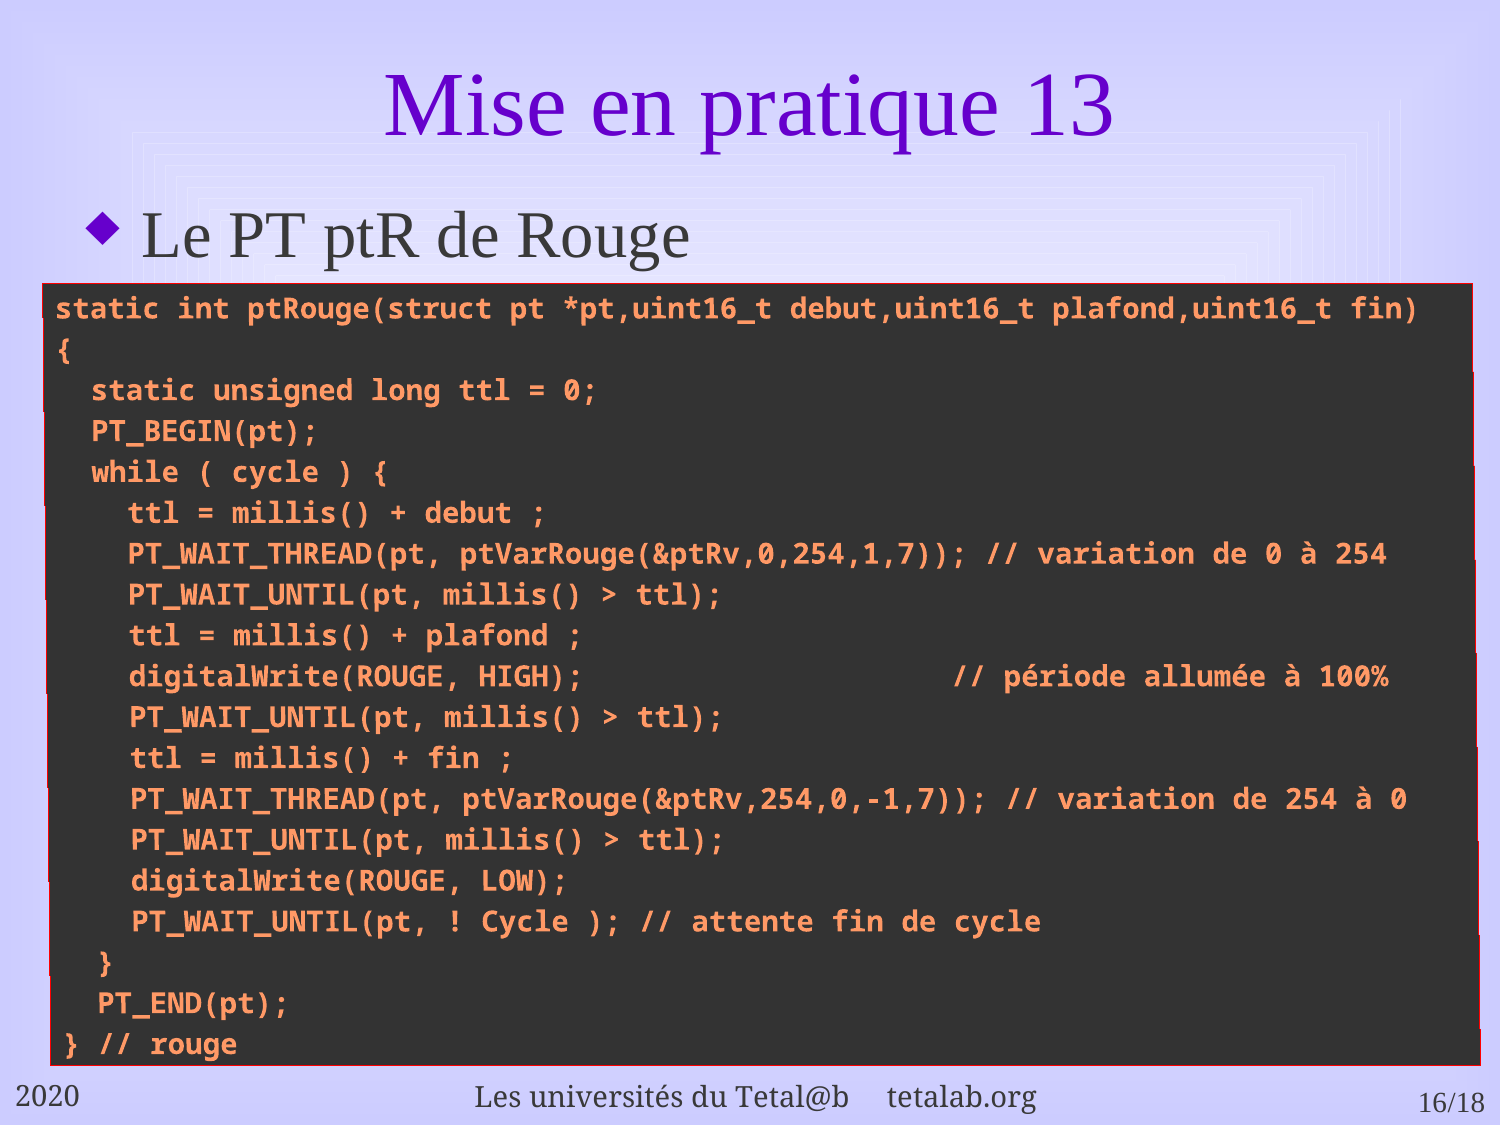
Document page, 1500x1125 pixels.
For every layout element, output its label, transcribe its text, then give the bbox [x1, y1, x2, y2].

text_box static int ptRouge(struct pt *pt,uint16_t debut,uint16_t plafond,uint16_t fin) { static unsigned long ttl = 0; PT_BEGIN(pt); while ( cycle ) { ttl = millis() + debut ; PT_WAIT_THREAD(pt, ptVarRouge(&ptRv,0,254,1,7)); // variation de 0 à 254 PT_WAIT_UNTIL(pt, millis() > ttl); ttl = millis() + plafond ; digitalWrite(ROUGE, HIGH); // période allumée à 100% PT_WAIT_UNTIL(pt, millis() > ttl); ttl = millis() + fin ; PT_WAIT_THREAD(pt, ptVarRouge(&ptRv,254,0,-1,7)); // variation de 254 à 0 PT_WAIT_UNTIL(pt, millis() > ttl); digitalWrite(ROUGE, LOW); PT_WAIT_UNTIL(pt, ! Cycle ); // attente fin de cycle } PT_END(pt); } // rouge [42, 283, 1481, 1066]
list Le PT ptR de Rouge [70, 183, 1453, 283]
title Mise en pratique 13 [0, 0, 1500, 198]
